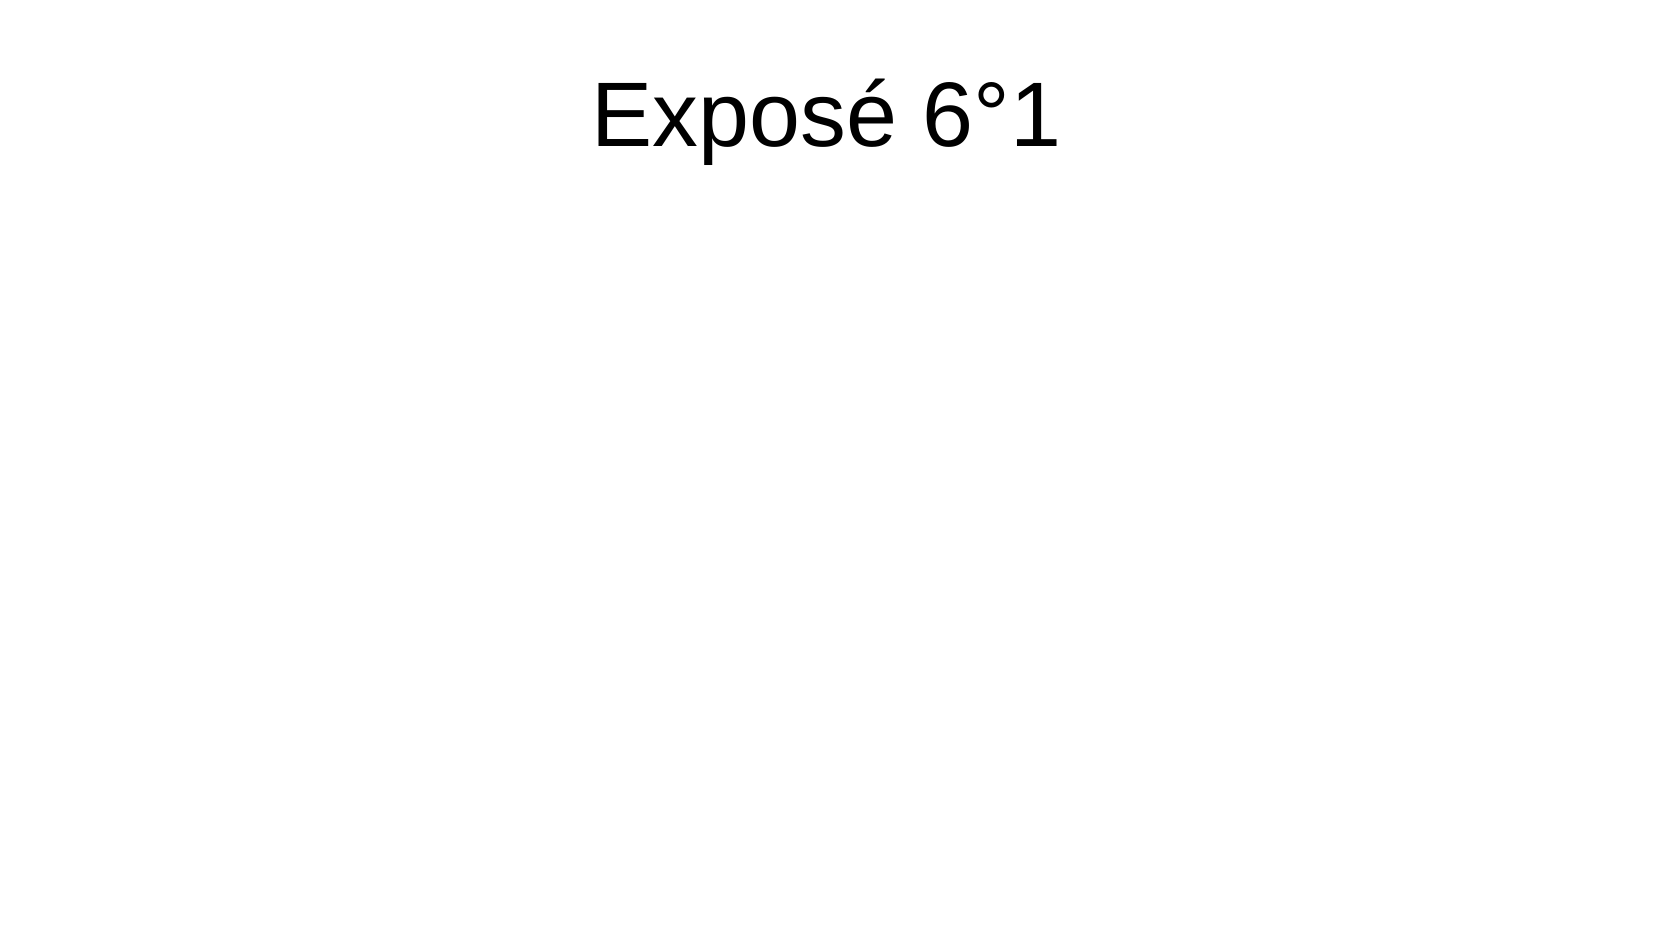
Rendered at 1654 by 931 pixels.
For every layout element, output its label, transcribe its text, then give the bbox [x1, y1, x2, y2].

title Exposé 6°1 [82, 37, 1571, 193]
